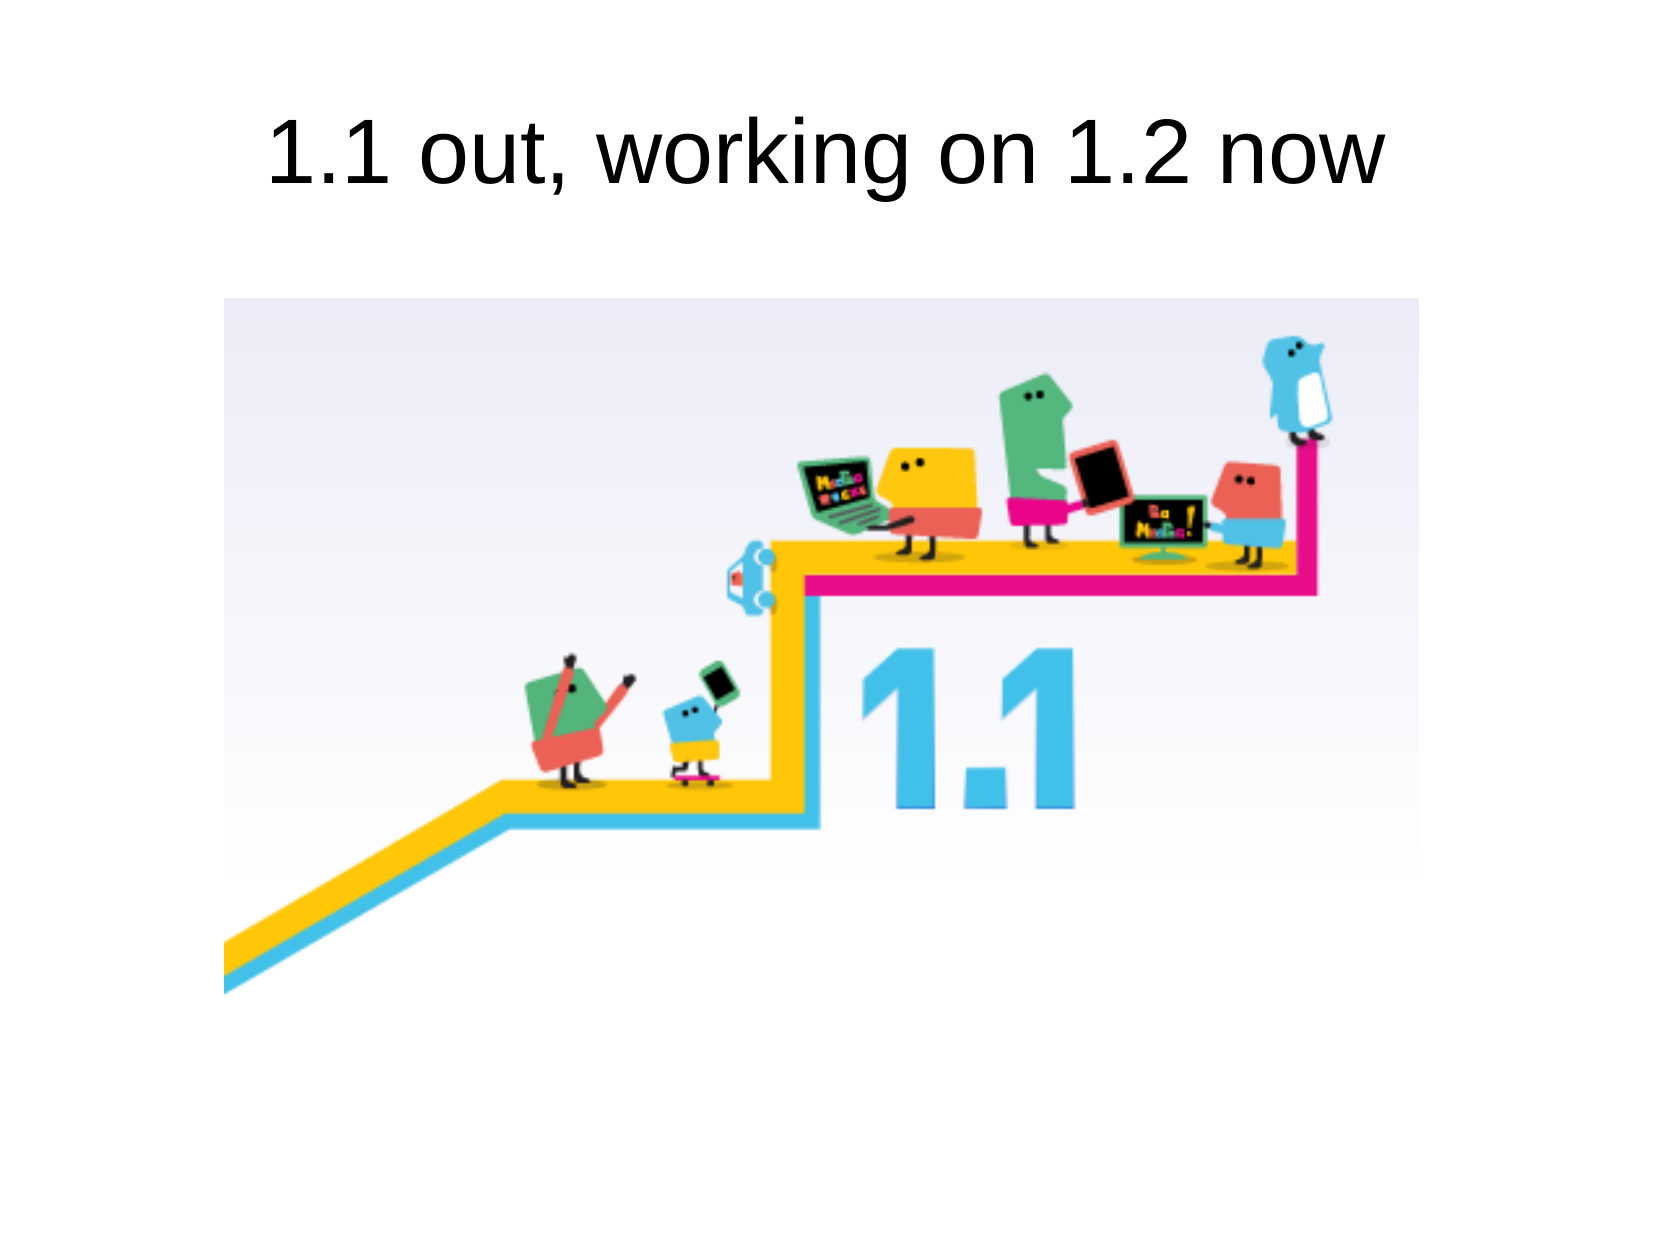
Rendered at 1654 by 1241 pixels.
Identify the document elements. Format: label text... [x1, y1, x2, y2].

picture [224, 298, 1419, 1003]
title 1.1 out, working on 1.2 now [82, 56, 1571, 249]
